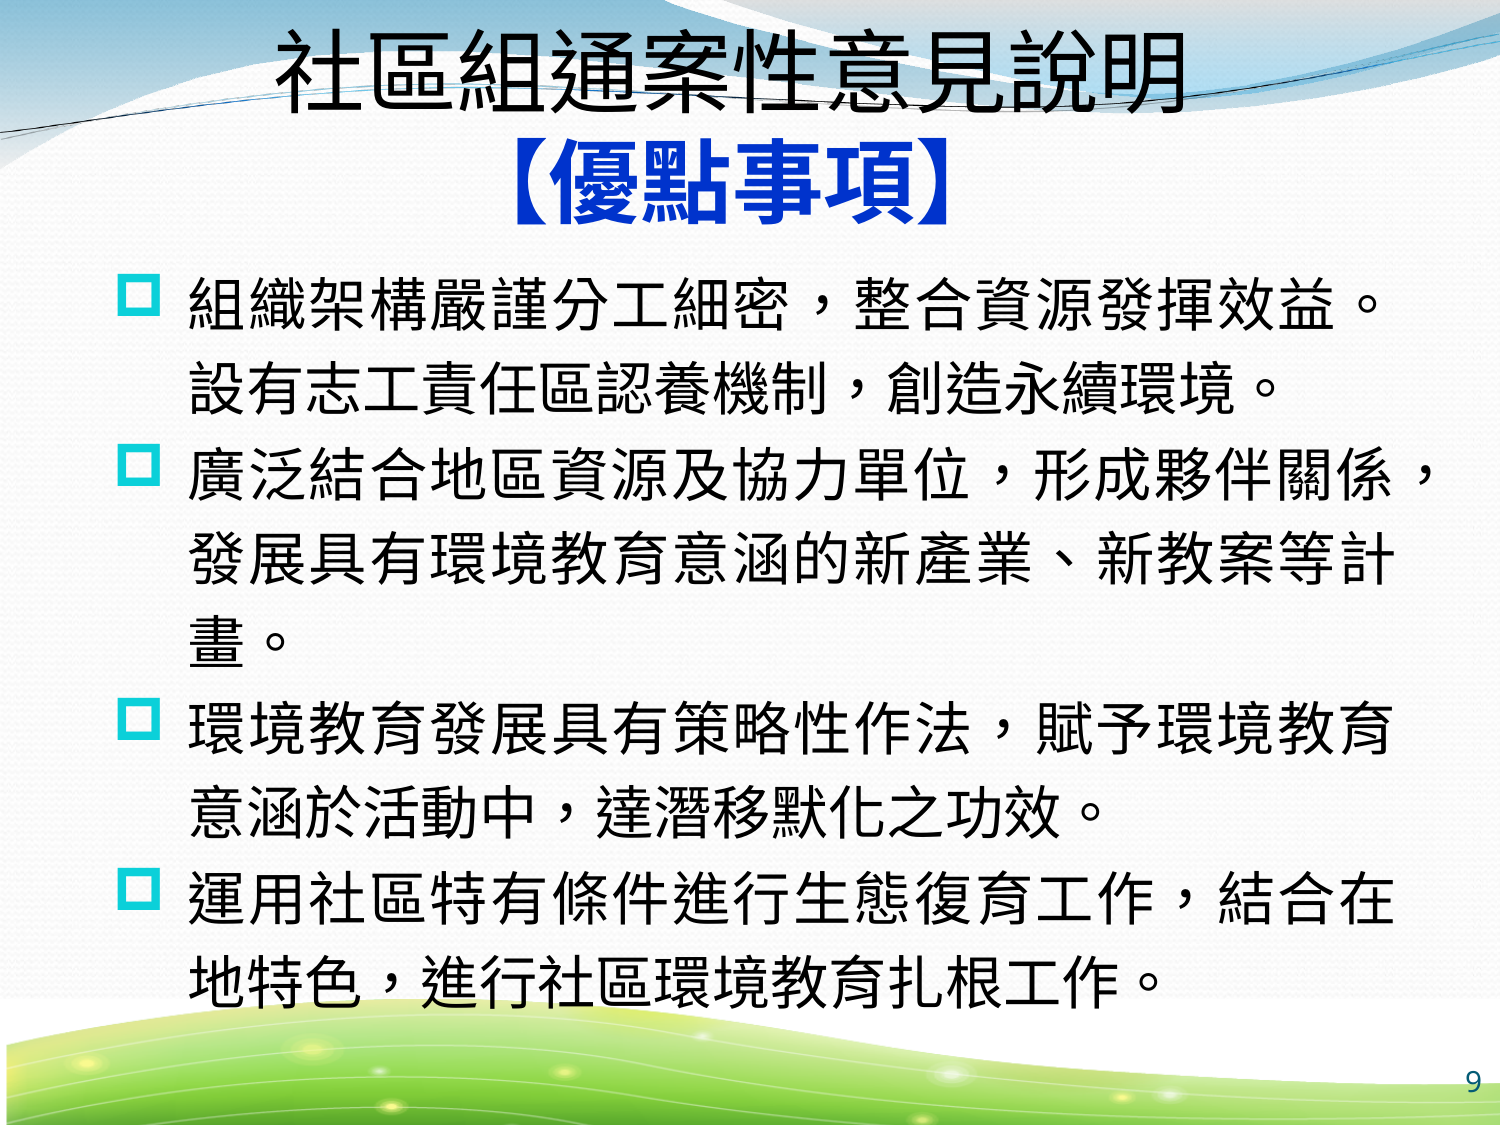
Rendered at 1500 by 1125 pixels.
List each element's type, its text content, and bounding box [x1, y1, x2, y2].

list 組織架構嚴謹分工細密，整合資源發揮效益。設有志工責任區認養機制，創造永續環境。 廣泛結合地區資源及協力單位，形成夥伴關係，發展具有環境教育意涵的新產業、新教案等計畫。 環境教育發展具有策略性作法，賦予環境教育意涵於活動中，達潛移默化之功效。 運用社區特有條件進行生態復育工作，結合在地特色，進行社區環境教育扎根工作。 [41, 246, 1412, 1024]
text_box <編號> [1357, 1042, 1483, 1103]
text_box 社區組通案性意見說明 【優點事項】 [0, 0, 1483, 235]
picture [0, 33, 1500, 1125]
